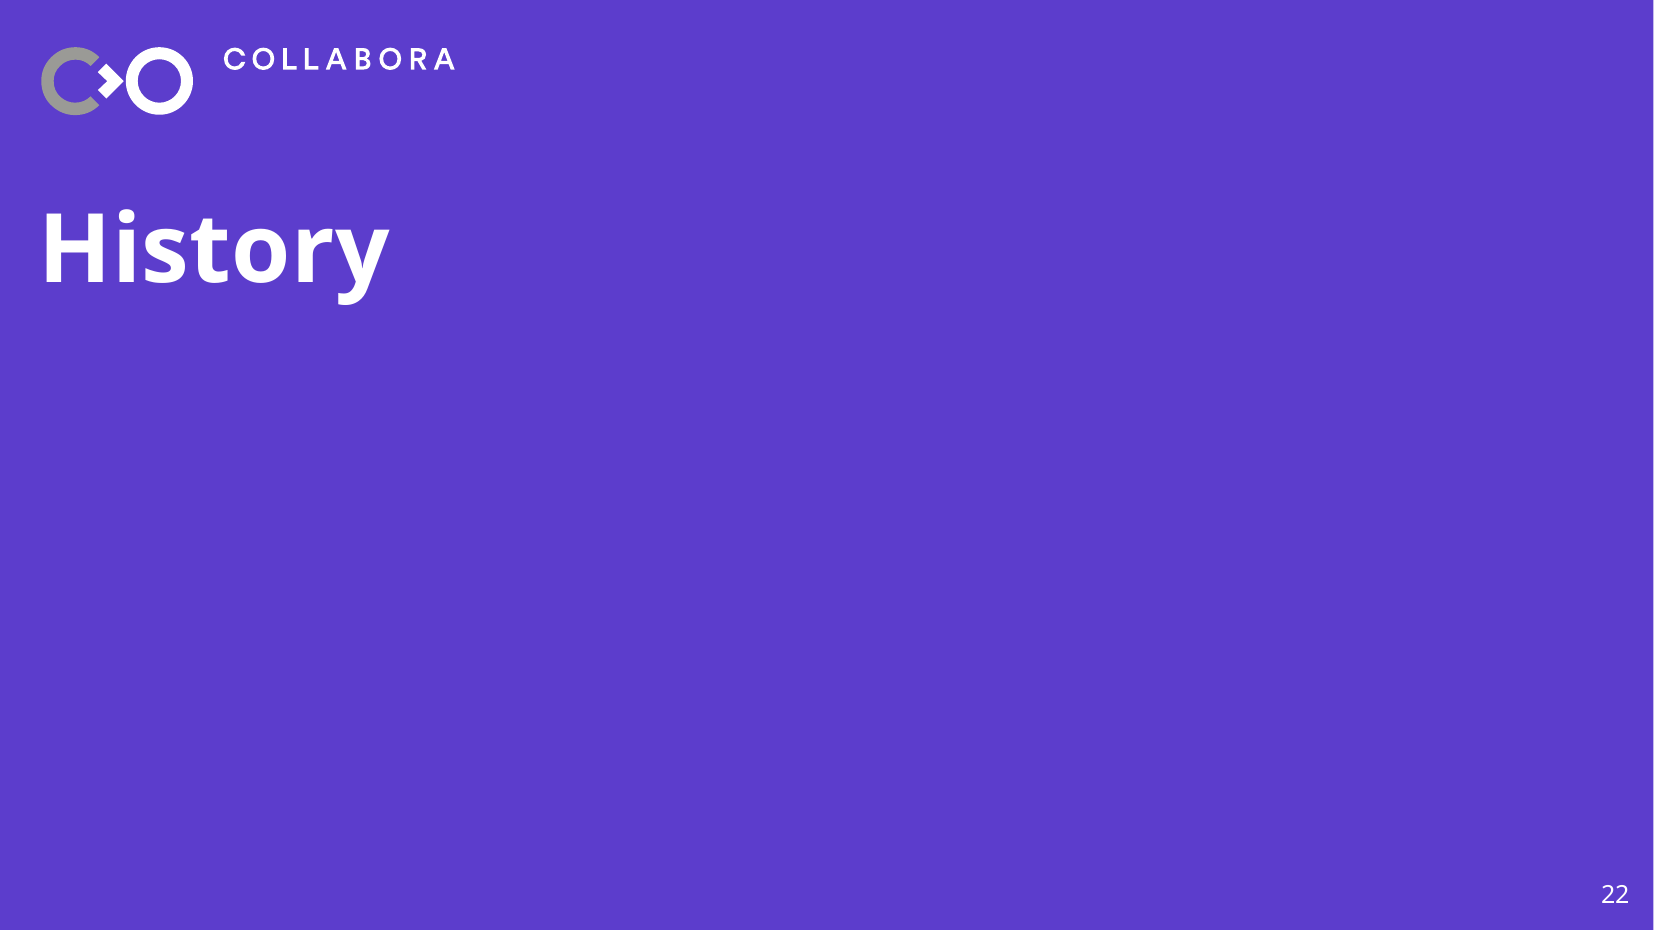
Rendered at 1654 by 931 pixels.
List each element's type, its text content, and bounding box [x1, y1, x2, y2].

title History [38, 186, 1615, 243]
